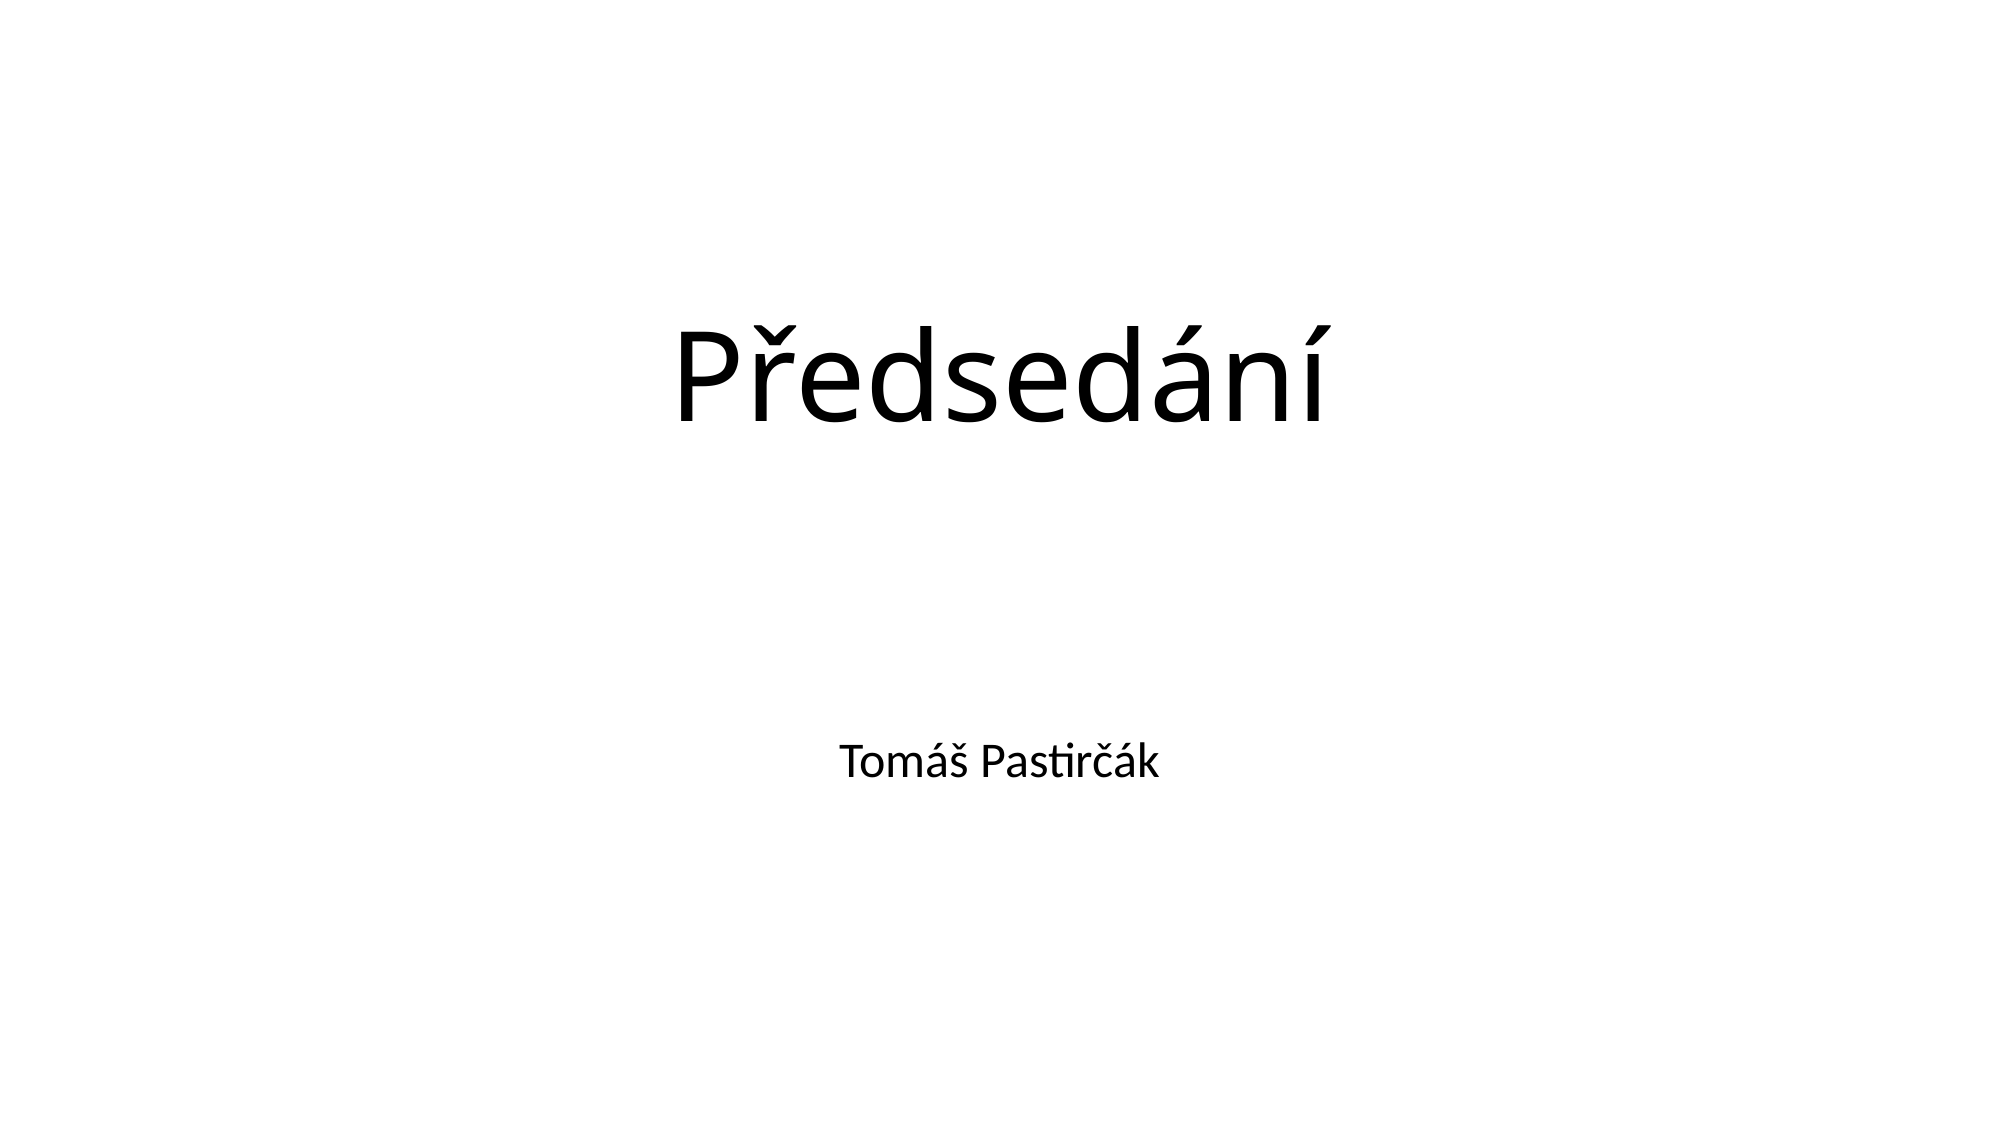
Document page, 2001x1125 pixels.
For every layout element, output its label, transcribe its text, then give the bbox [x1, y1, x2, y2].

subtitle Tomáš Pastirčák [249, 726, 1750, 999]
title Předsedání [249, 184, 1750, 456]
